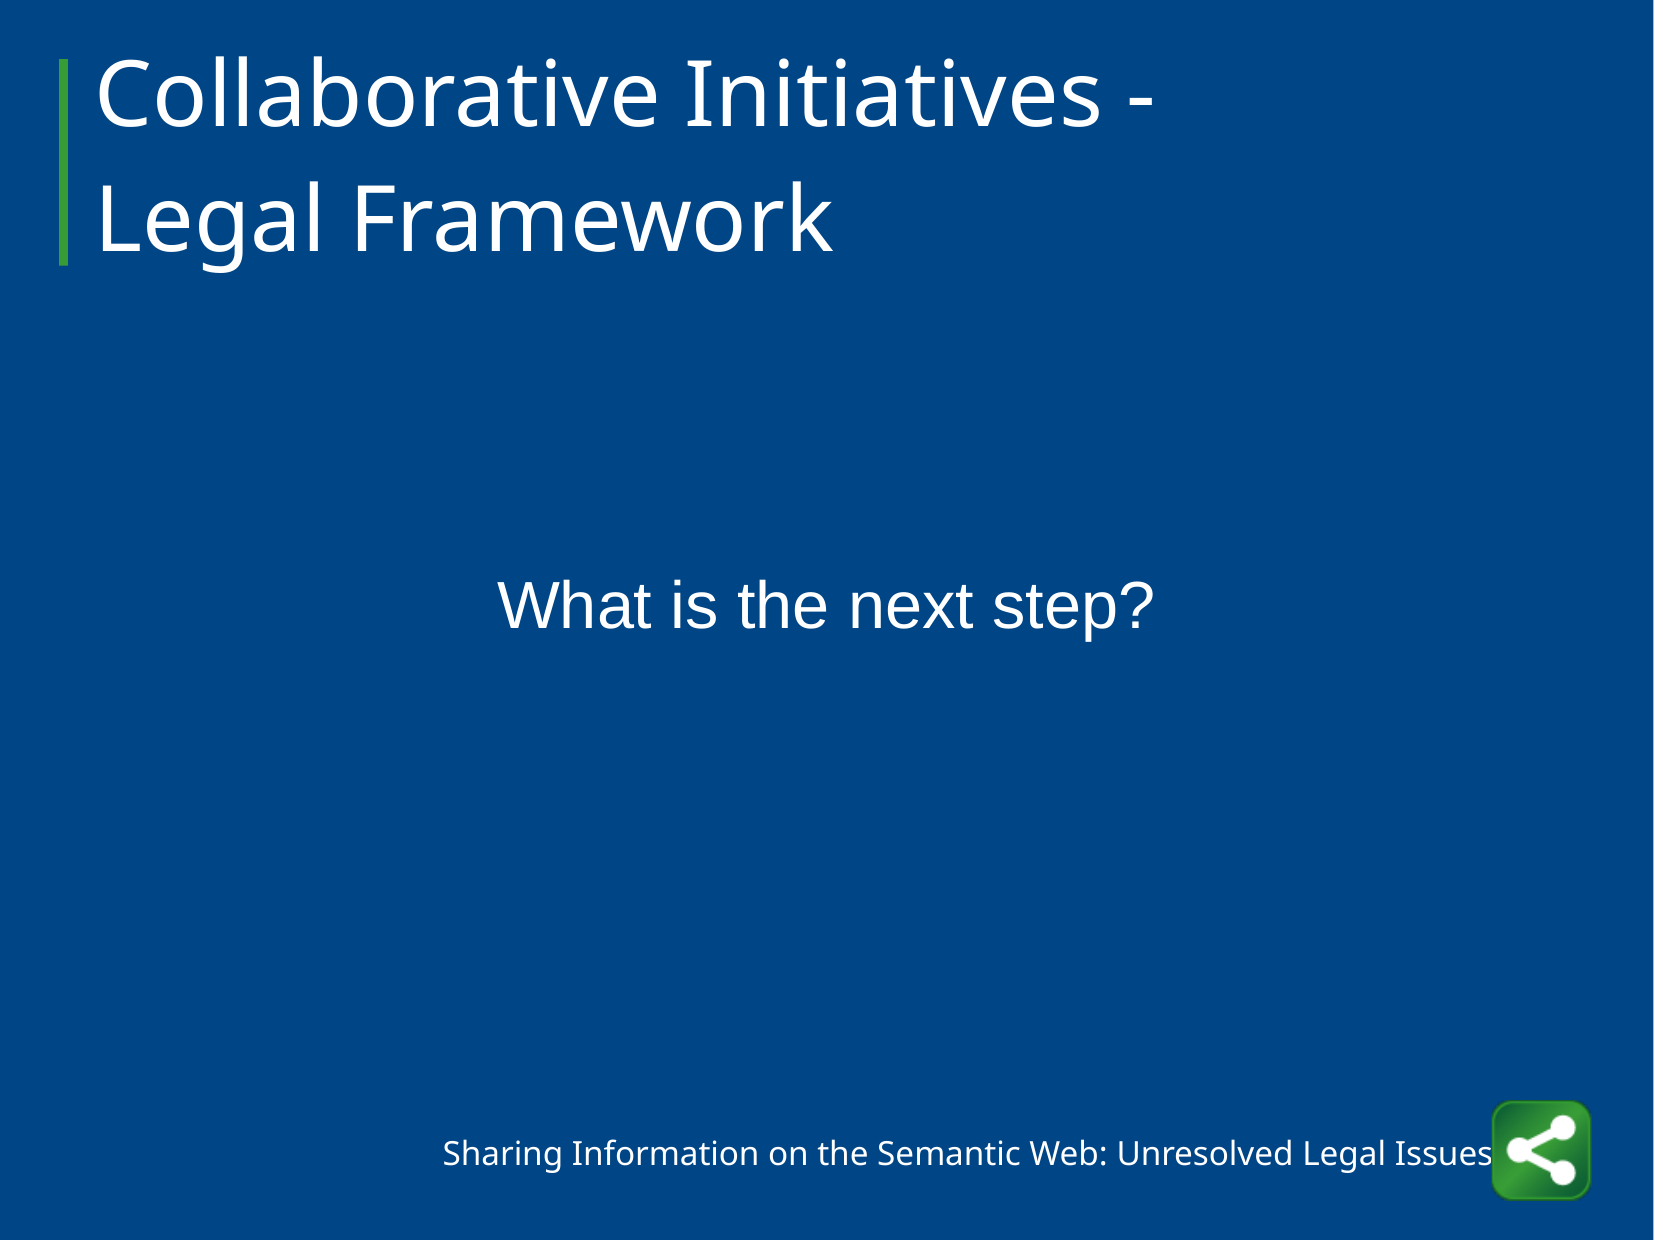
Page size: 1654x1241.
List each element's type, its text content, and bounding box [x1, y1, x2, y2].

text_box What is the next step? [118, 561, 1536, 709]
title Collaborative Initiatives - Legal Framework [94, 41, 1577, 265]
picture [1491, 1100, 1592, 1201]
